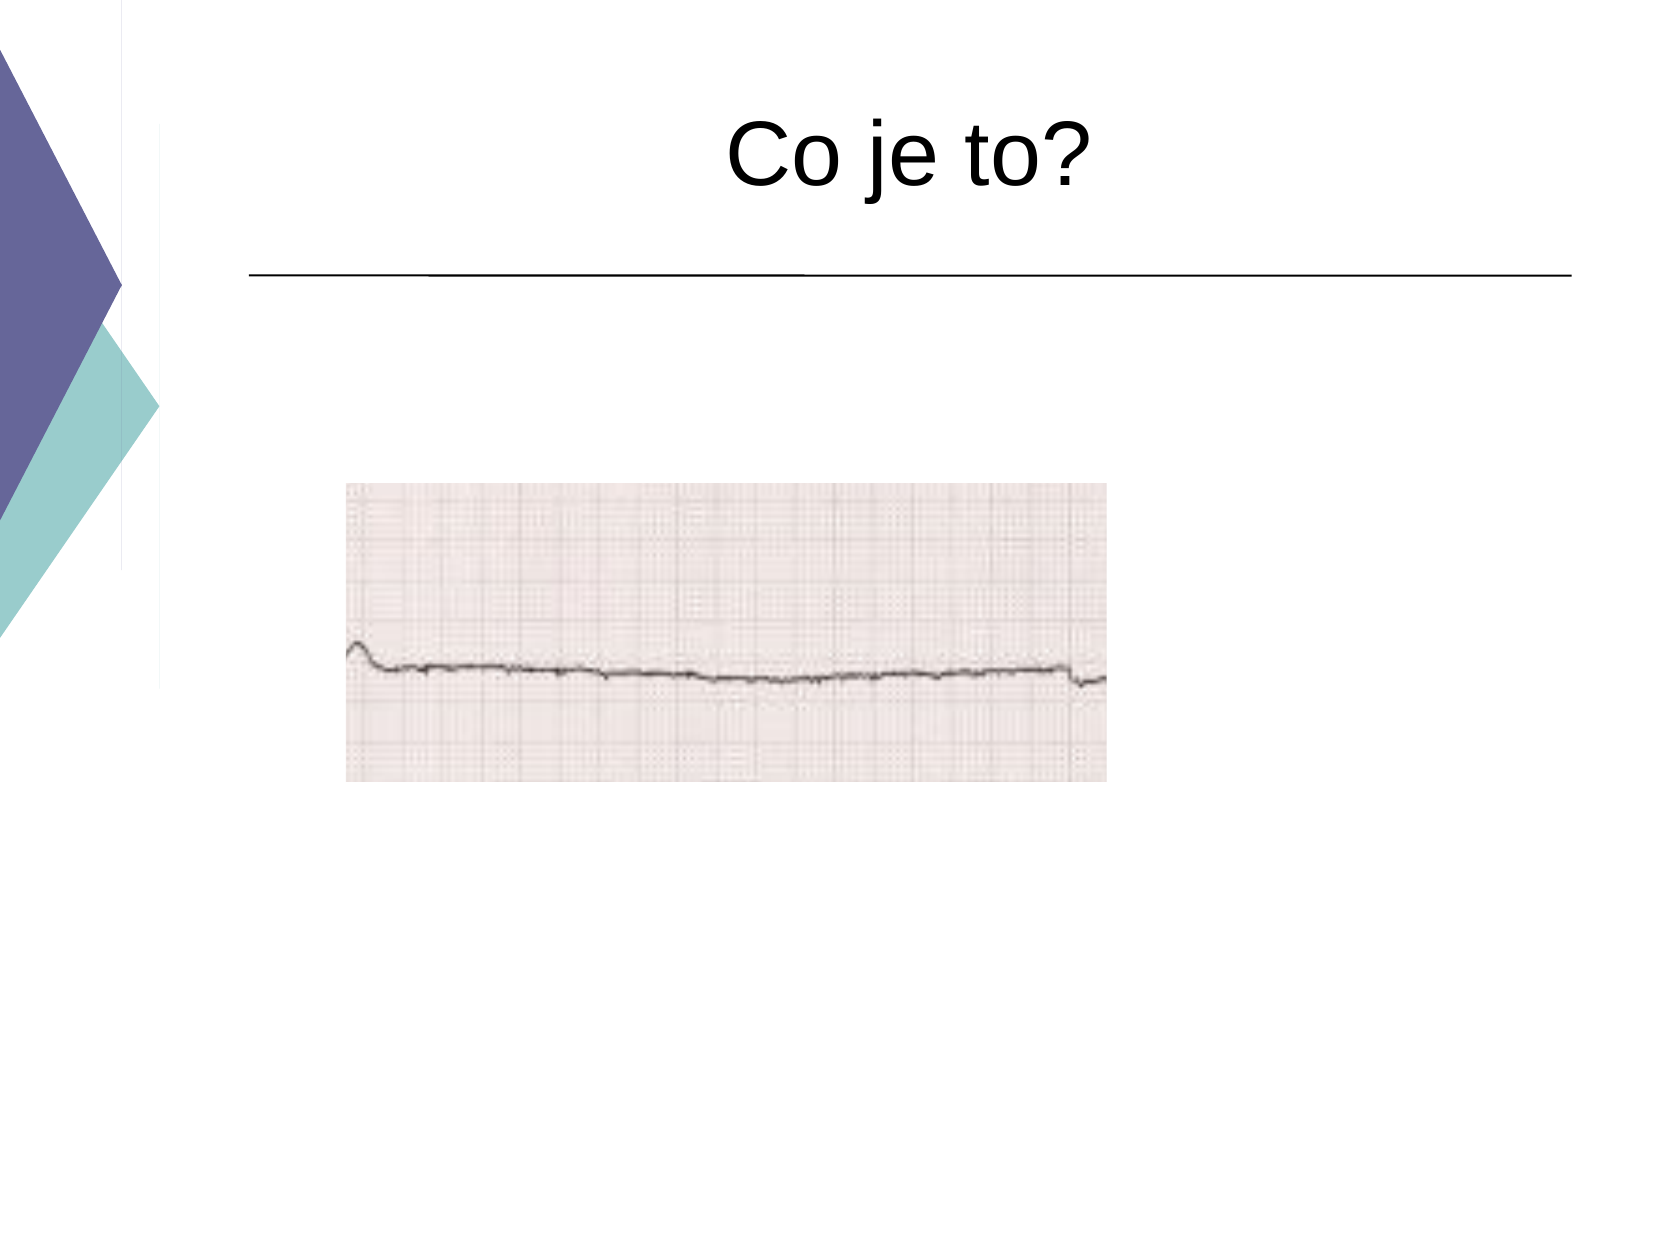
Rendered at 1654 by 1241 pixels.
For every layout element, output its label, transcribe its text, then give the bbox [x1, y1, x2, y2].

title Co je to? [247, 45, 1570, 261]
picture [345, 483, 1107, 782]
